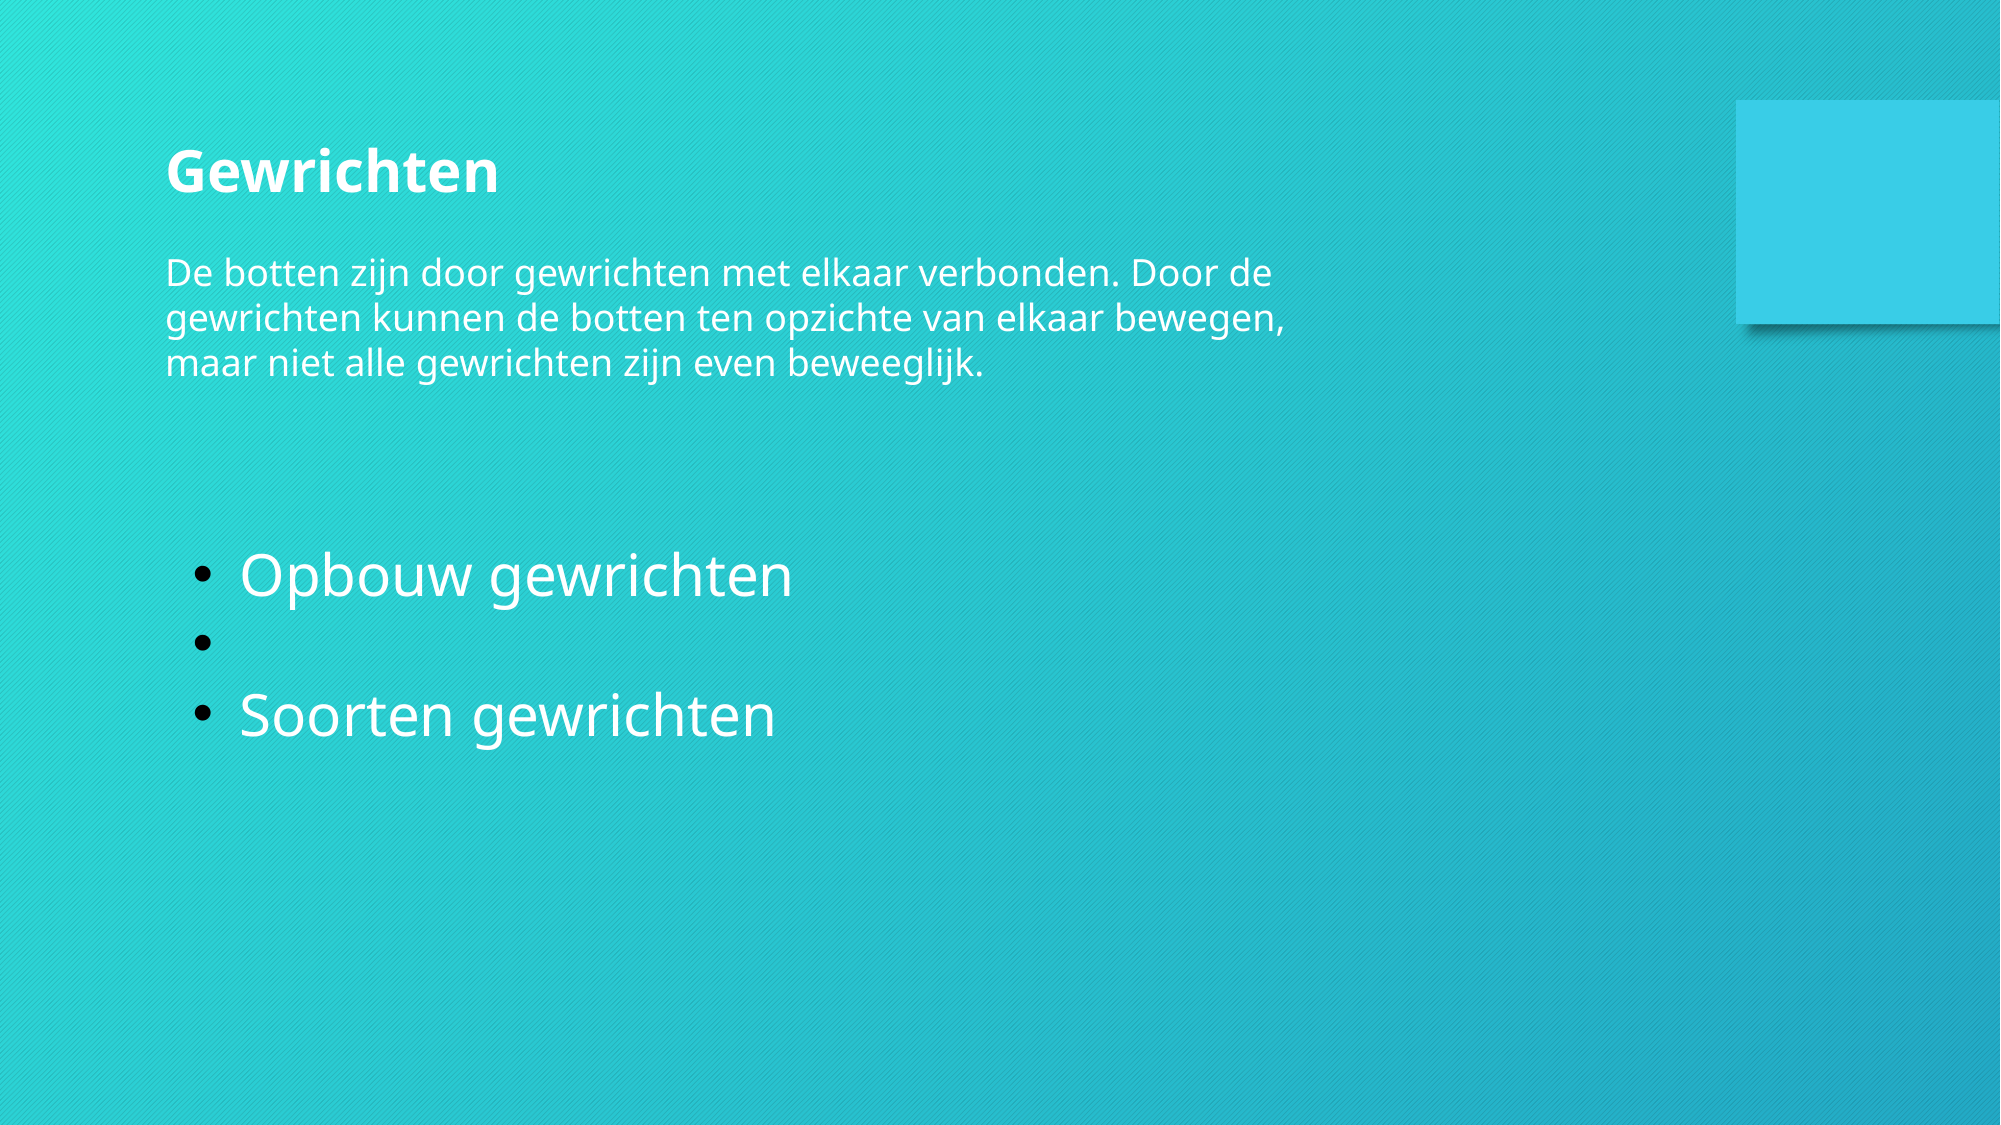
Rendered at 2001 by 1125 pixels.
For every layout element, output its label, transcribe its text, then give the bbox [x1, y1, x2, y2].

text_box Opbouw gewrichten Soorten gewrichten [177, 530, 1085, 758]
text_box Gewrichten De botten zijn door gewrichten met elkaar verbonden. Door de gewrichten kunnen de botten ten opzichte van elkaar bewegen, maar niet alle gewrichten zijn even beweeglijk. [150, 126, 1324, 395]
